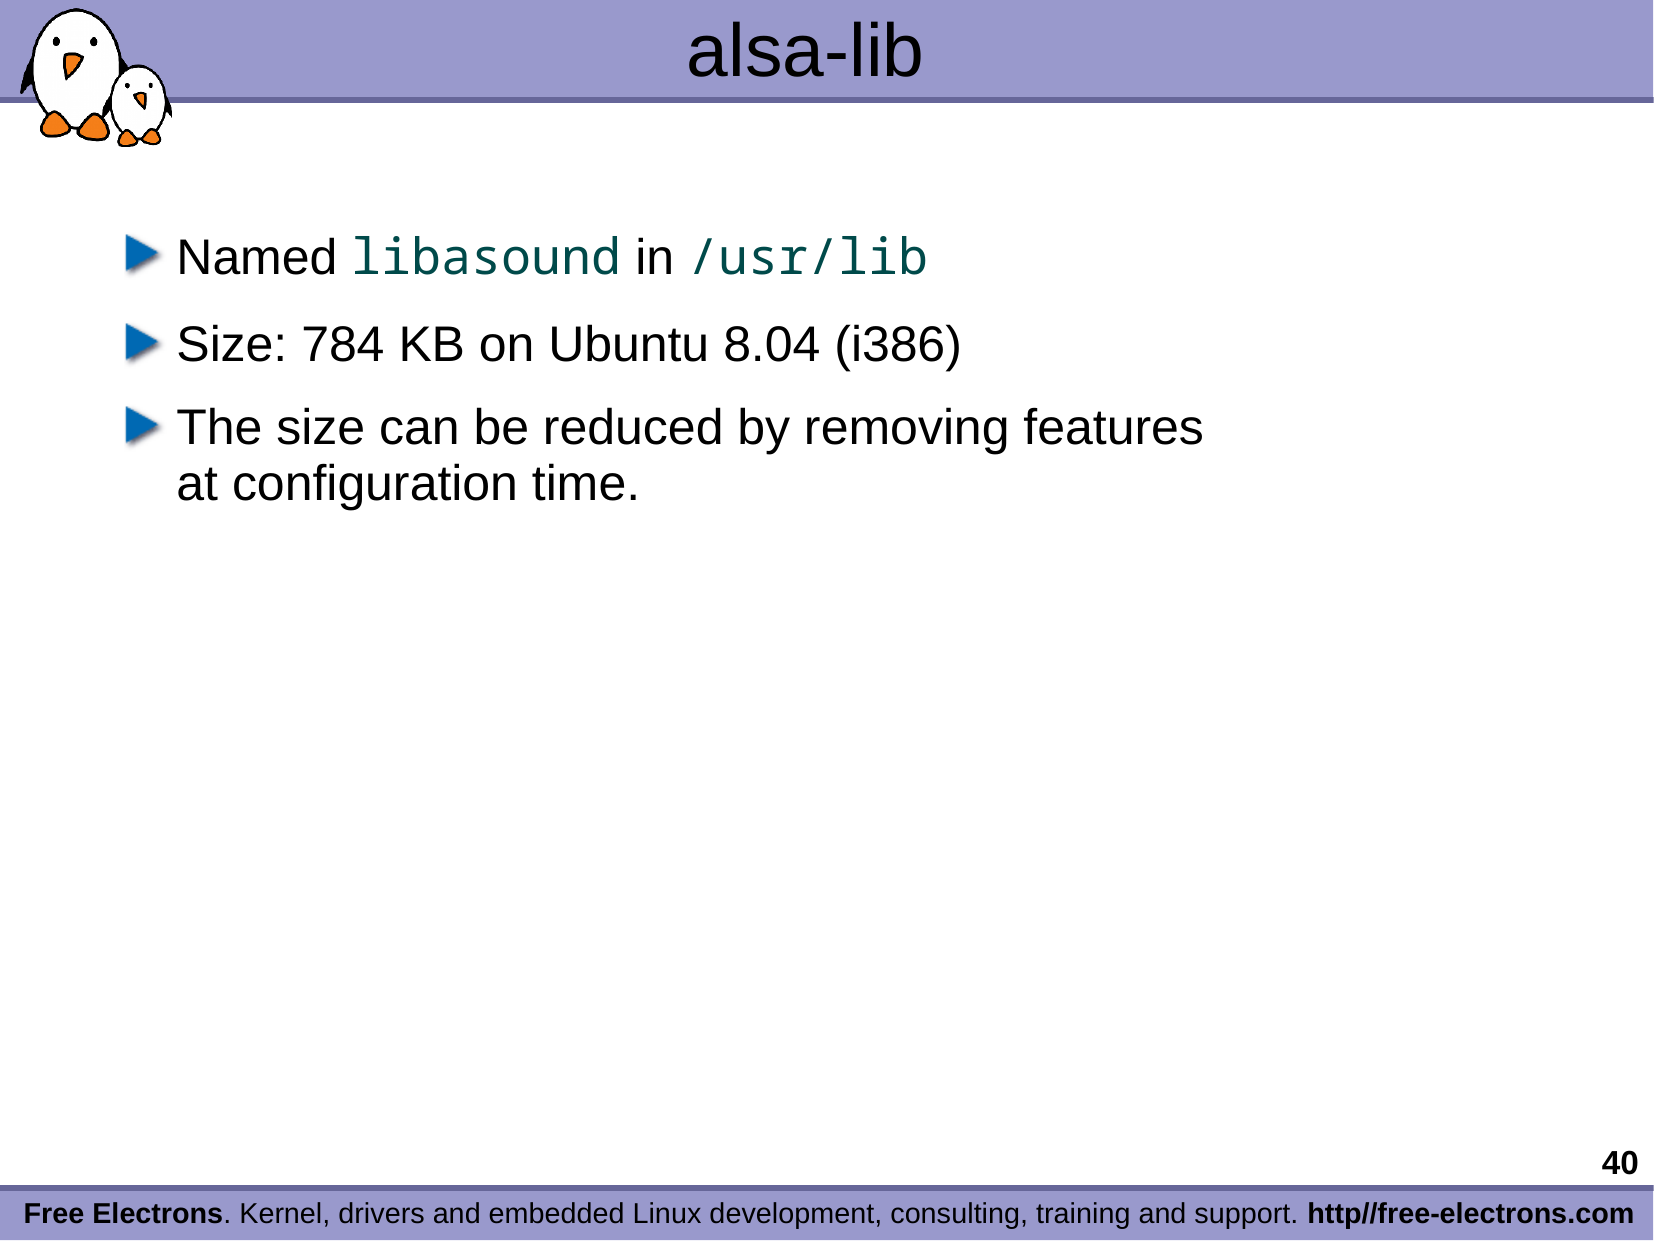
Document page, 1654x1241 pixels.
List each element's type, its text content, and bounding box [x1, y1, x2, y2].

list Named libasound in /usr/lib Size: 784 KB on Ubuntu 8.04 (i386) The size can be reduced by removing features at configuration time. [105, 220, 1518, 1071]
title alsa-lib [60, 0, 1551, 101]
picture [20, 8, 172, 147]
